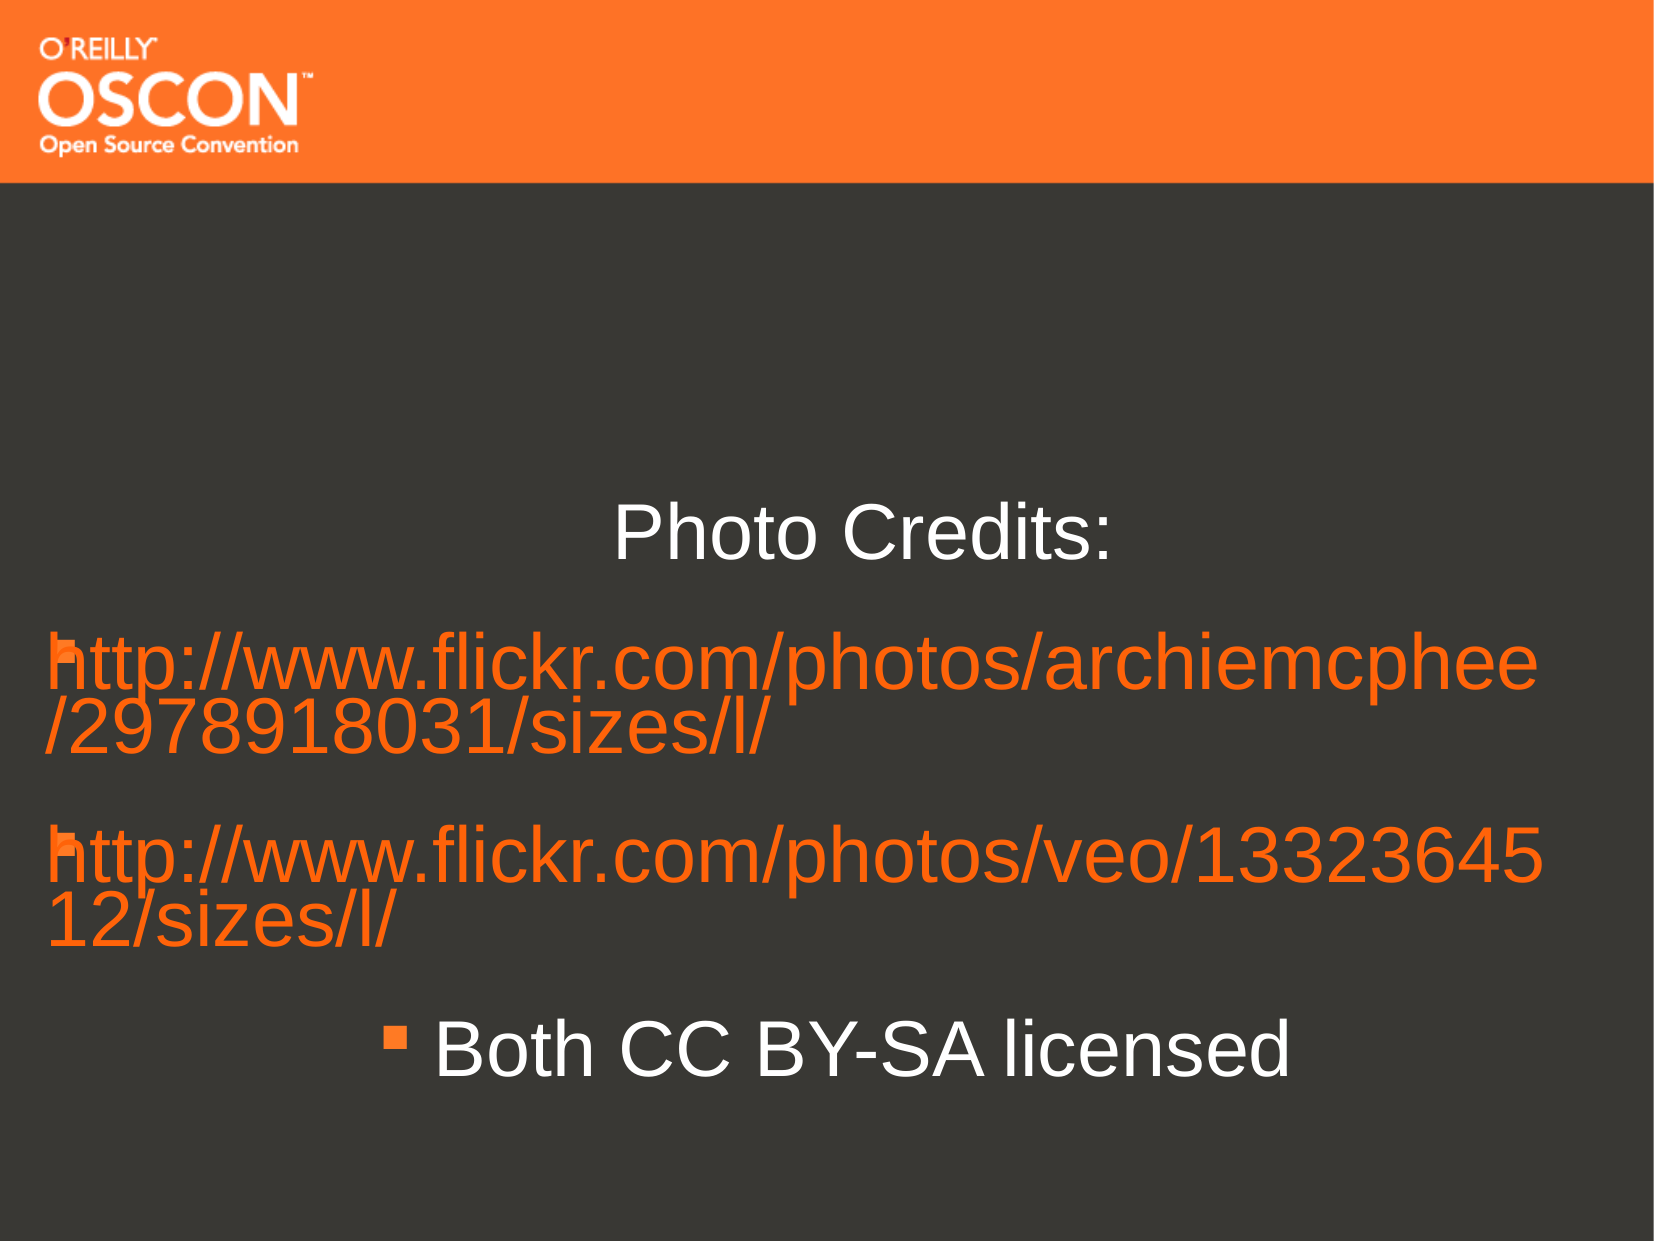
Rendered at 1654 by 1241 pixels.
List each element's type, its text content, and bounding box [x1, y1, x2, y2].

list Photo Credits: http://www.flickr.com/photos/archiemcphee/2978918031/sizes/l/ http://www.flickr.com/photos/veo/1332364512/sizes/l/ Both CC BY-SA licensed [37, 219, 1628, 1218]
picture [0, 0, 1654, 1241]
title [356, 31, 1624, 187]
